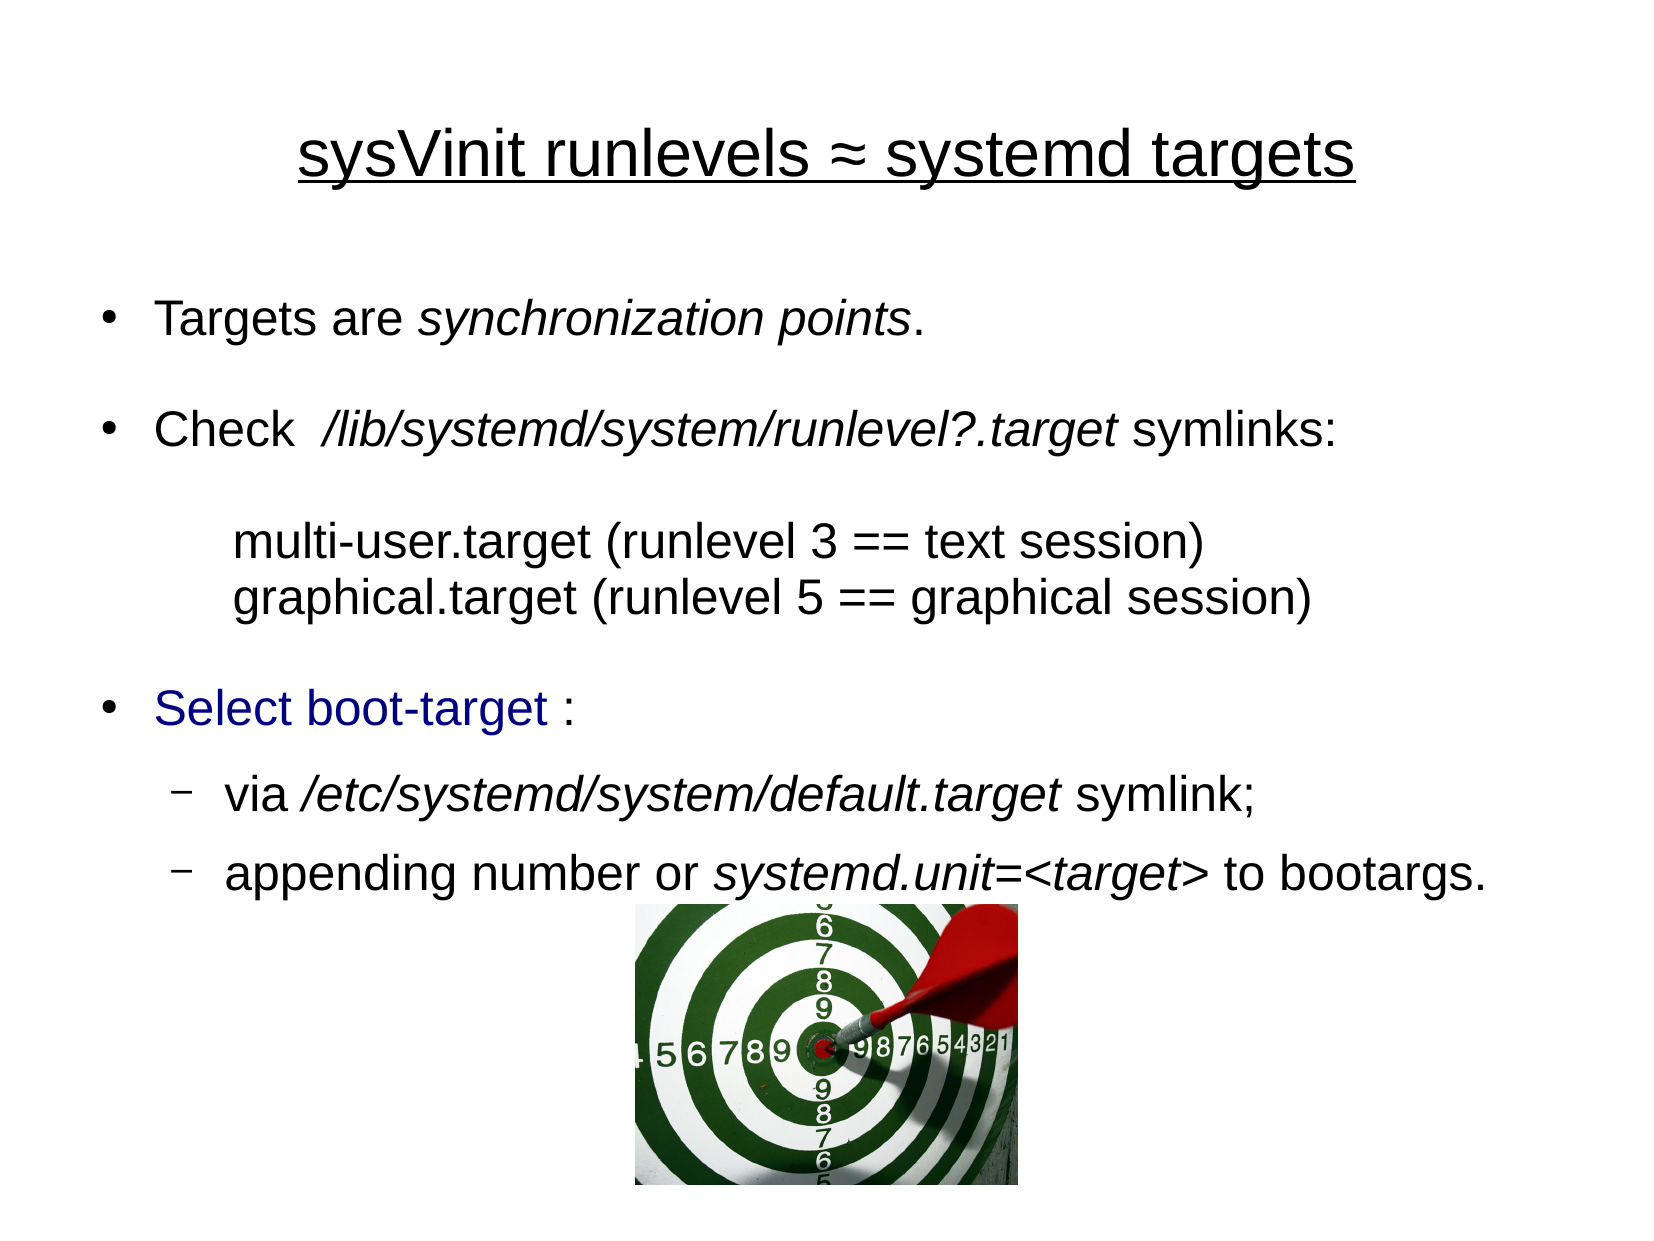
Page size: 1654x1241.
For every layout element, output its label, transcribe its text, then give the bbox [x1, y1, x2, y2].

picture [635, 904, 1018, 1186]
title sysVinit runlevels ≈ systemd targets [82, 49, 1571, 257]
list Targets are synchronization points. Check /lib/systemd/system/runlevel?.target symlinks: multi-user.target (runlevel 3 == text session) graphical.target (runlevel 5 == graphical session) Select boot-target : via /etc/systemd/system/default.target symlink; appending number or systemd.unit=<target> to bootargs. [82, 290, 1561, 931]
